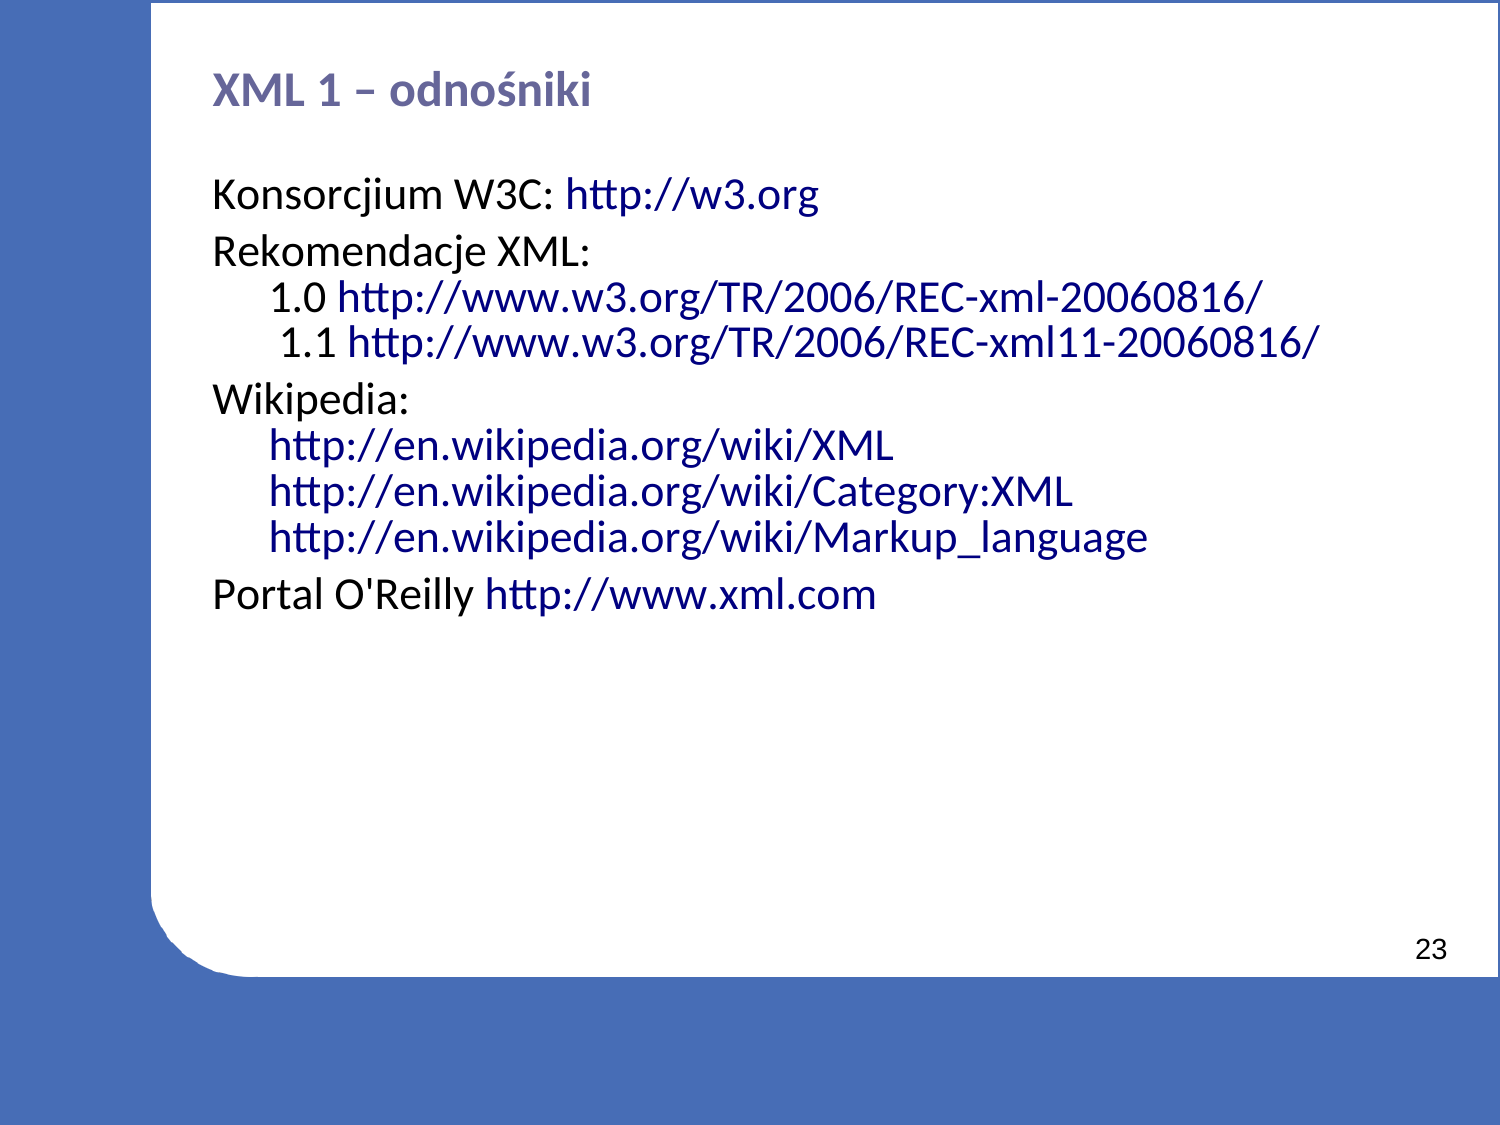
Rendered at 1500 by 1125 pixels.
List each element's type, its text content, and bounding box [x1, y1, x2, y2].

list Konsorcjium W3C: http://w3.org Rekomendacje XML: 1.0 http://www.w3.org/TR/2006/REC-xml-20060816/ 1.1 http://www.w3.org/TR/2006/REC-xml11-20060816/ Wikipedia: http://en.wikipedia.org/wiki/XML http://en.wikipedia.org/wiki/Category:XML http://en.wikipedia.org/wiki/Markup_language Portal O'Reilly http://www.xml.com [212, 174, 1448, 911]
title XML 1 – odnośniki [212, 24, 1447, 164]
picture [0, 0, 1500, 1125]
